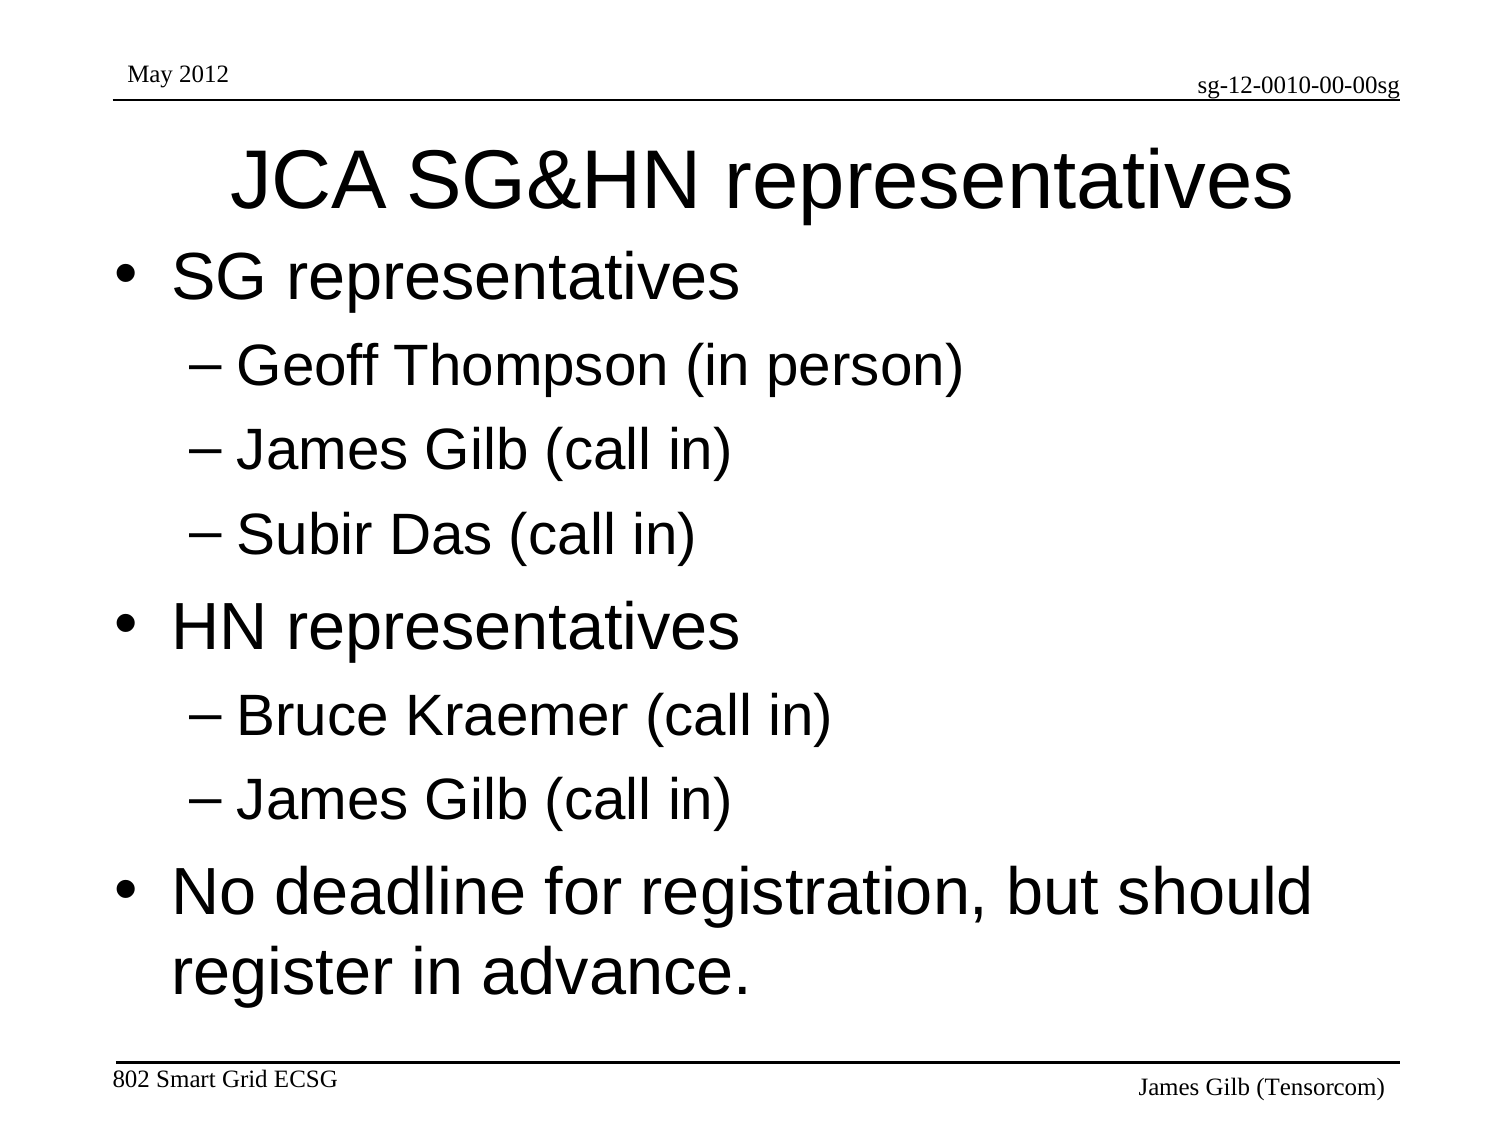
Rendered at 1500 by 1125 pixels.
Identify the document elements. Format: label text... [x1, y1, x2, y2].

list SG representatives Geoff Thompson (in person) James Gilb (call in) Subir Das (call in) HN representatives Bruce Kraemer (call in) James Gilb (call in) No deadline for registration, but should register in advance. [99, 224, 1375, 1051]
title JCA SG&HN representatives [125, 112, 1401, 238]
